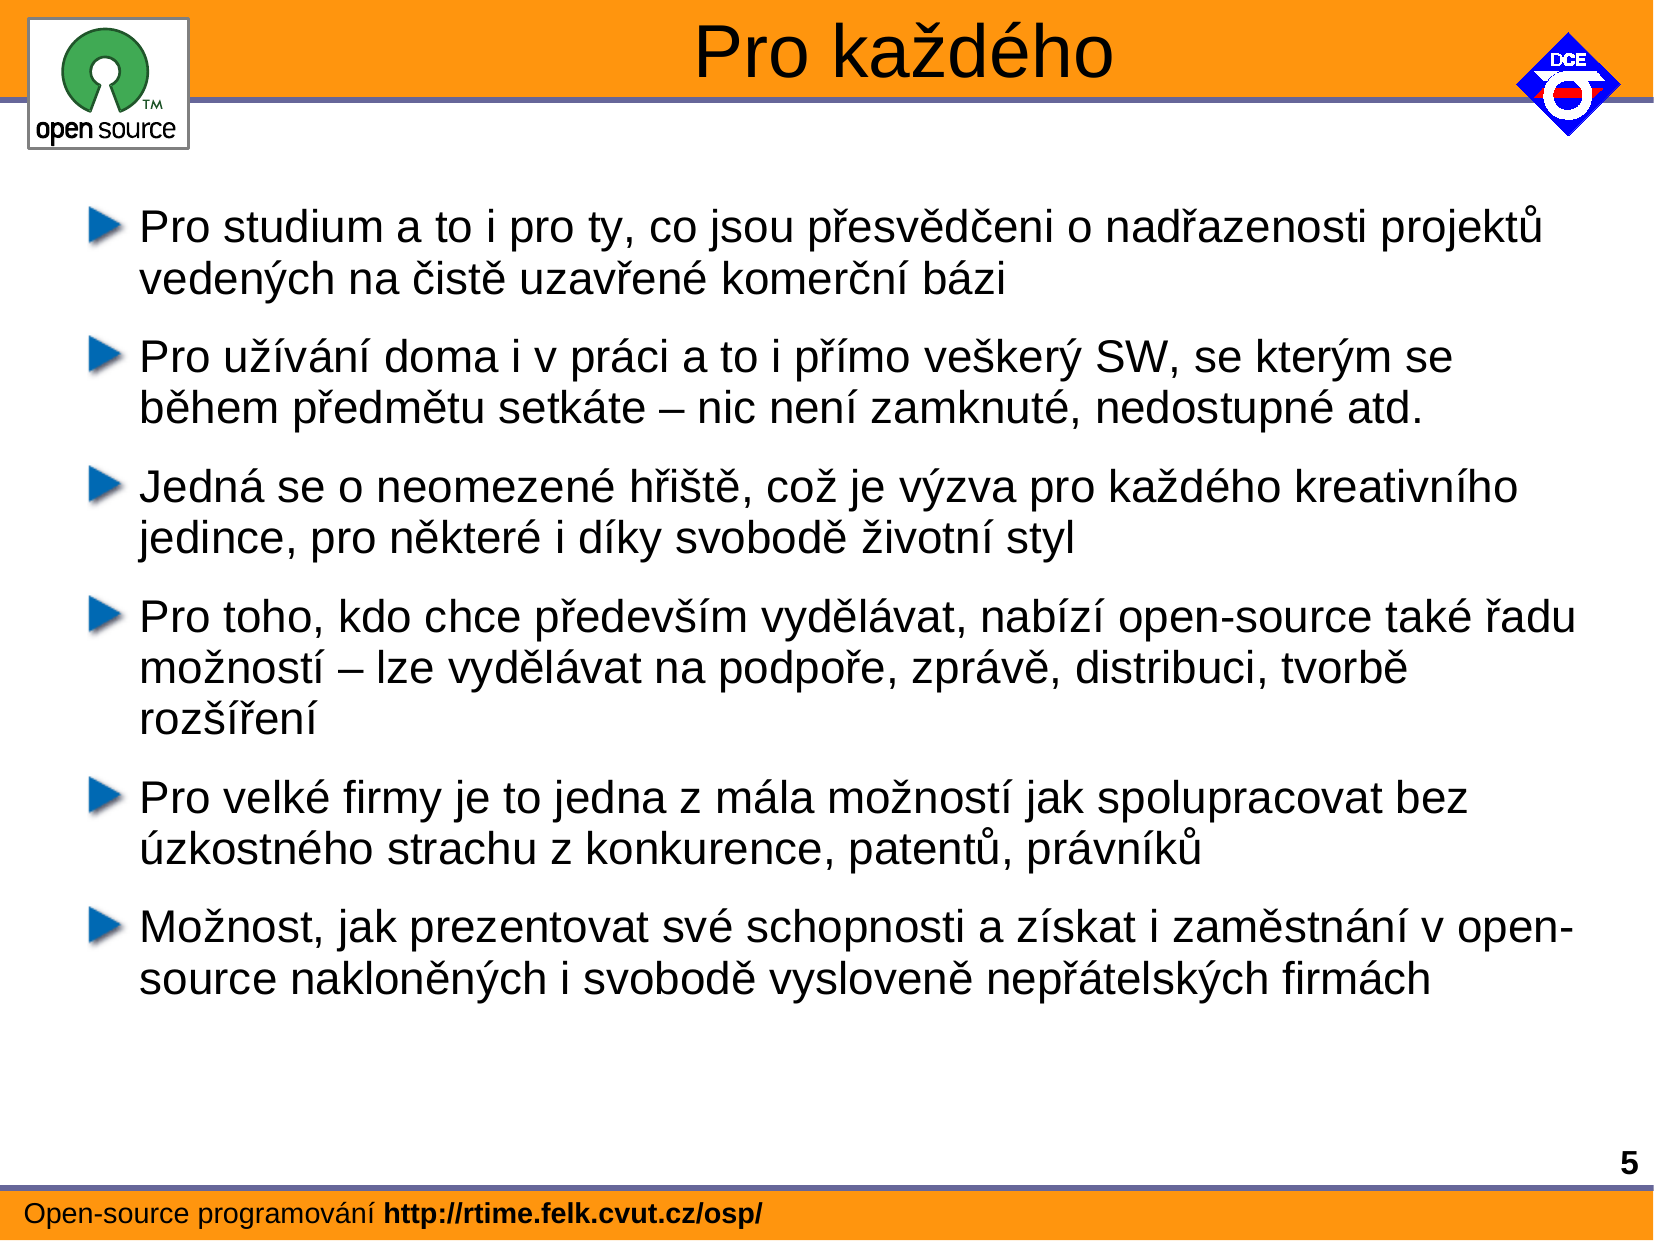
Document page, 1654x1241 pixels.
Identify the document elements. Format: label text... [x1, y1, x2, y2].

list Pro studium a to i pro ty, co jsou přesvědčeni o nadřazenosti projektů vedených na čistě uzavřené komerční bázi Pro užívání doma i v práci a to i přímo veškerý SW, se kterým se během předmětu setkáte – nic není zamknuté, nedostupné atd. Jedná se o neomezené hřiště, což je výzva pro každého kreativního jedince, pro některé i díky svobodě životní styl Pro toho, kdo chce především vydělávat, nabízí open-source také řadu možností – lze vydělávat na podpoře, zprávě, distribuci, tvorbě rozšíření Pro velké firmy je to jedna z mála možností jak spolupracovat bez úzkostného strachu z konkurence, patentů, právníků Možnost, jak prezentovat své schopnosti a získat i zaměstnání v open-source nakloněných i svobodě vysloveně nepřátelských firmách [68, 201, 1592, 1118]
title Pro každého [178, 4, 1631, 98]
